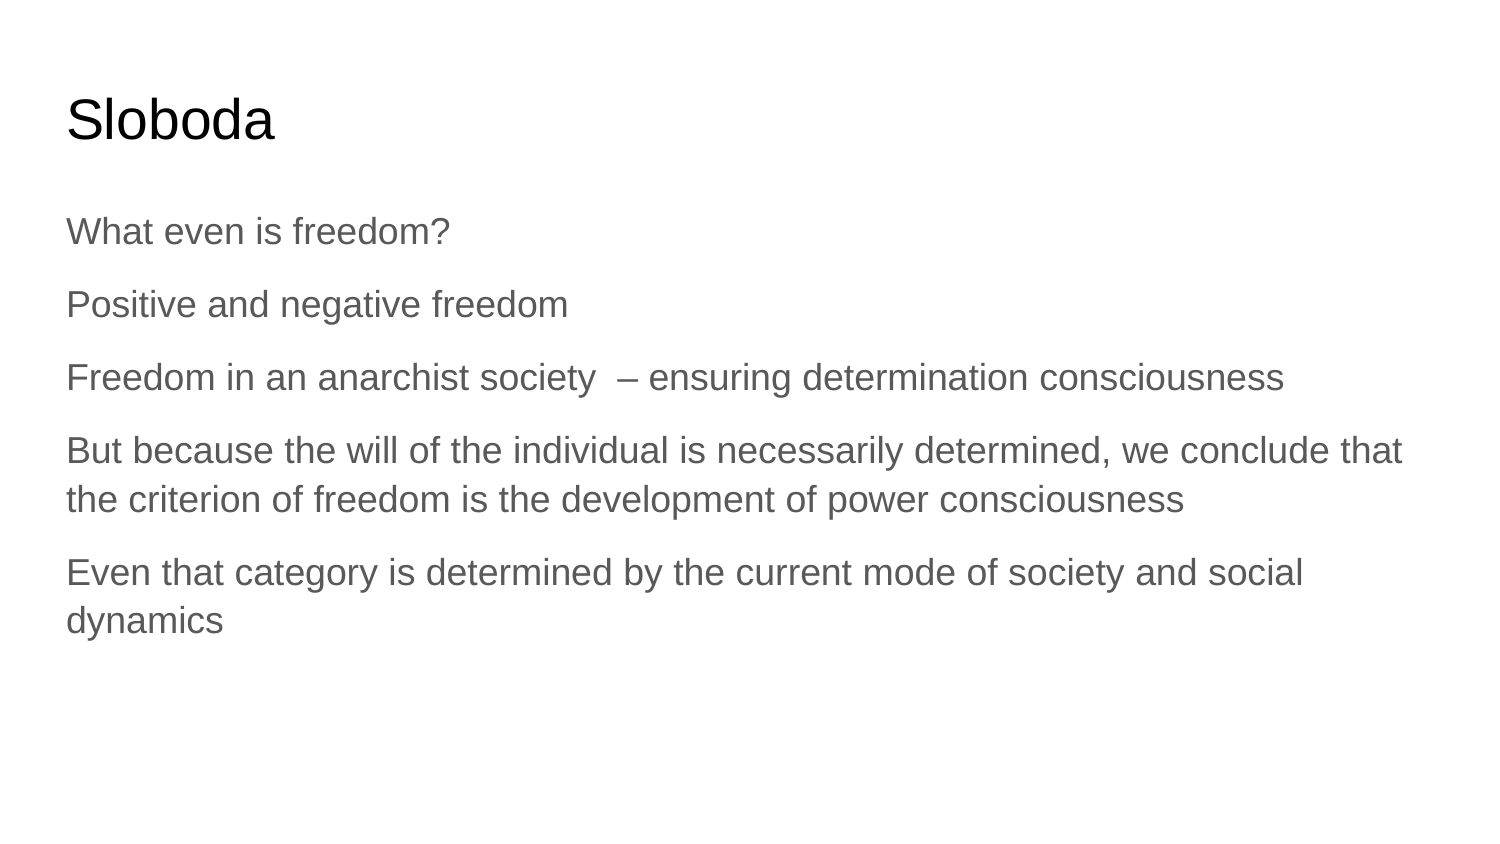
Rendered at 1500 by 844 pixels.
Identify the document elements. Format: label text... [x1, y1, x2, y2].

list What even is freedom? Positive and negative freedom Freedom in an anarchist society – ensuring determination consciousness But because the will of the individual is necessarily determined, we conclude that the criterion of freedom is the development of power consciousness Even that category is determined by the current mode of society and social dynamics [51, 189, 1449, 750]
title Sloboda [51, 72, 1449, 167]
